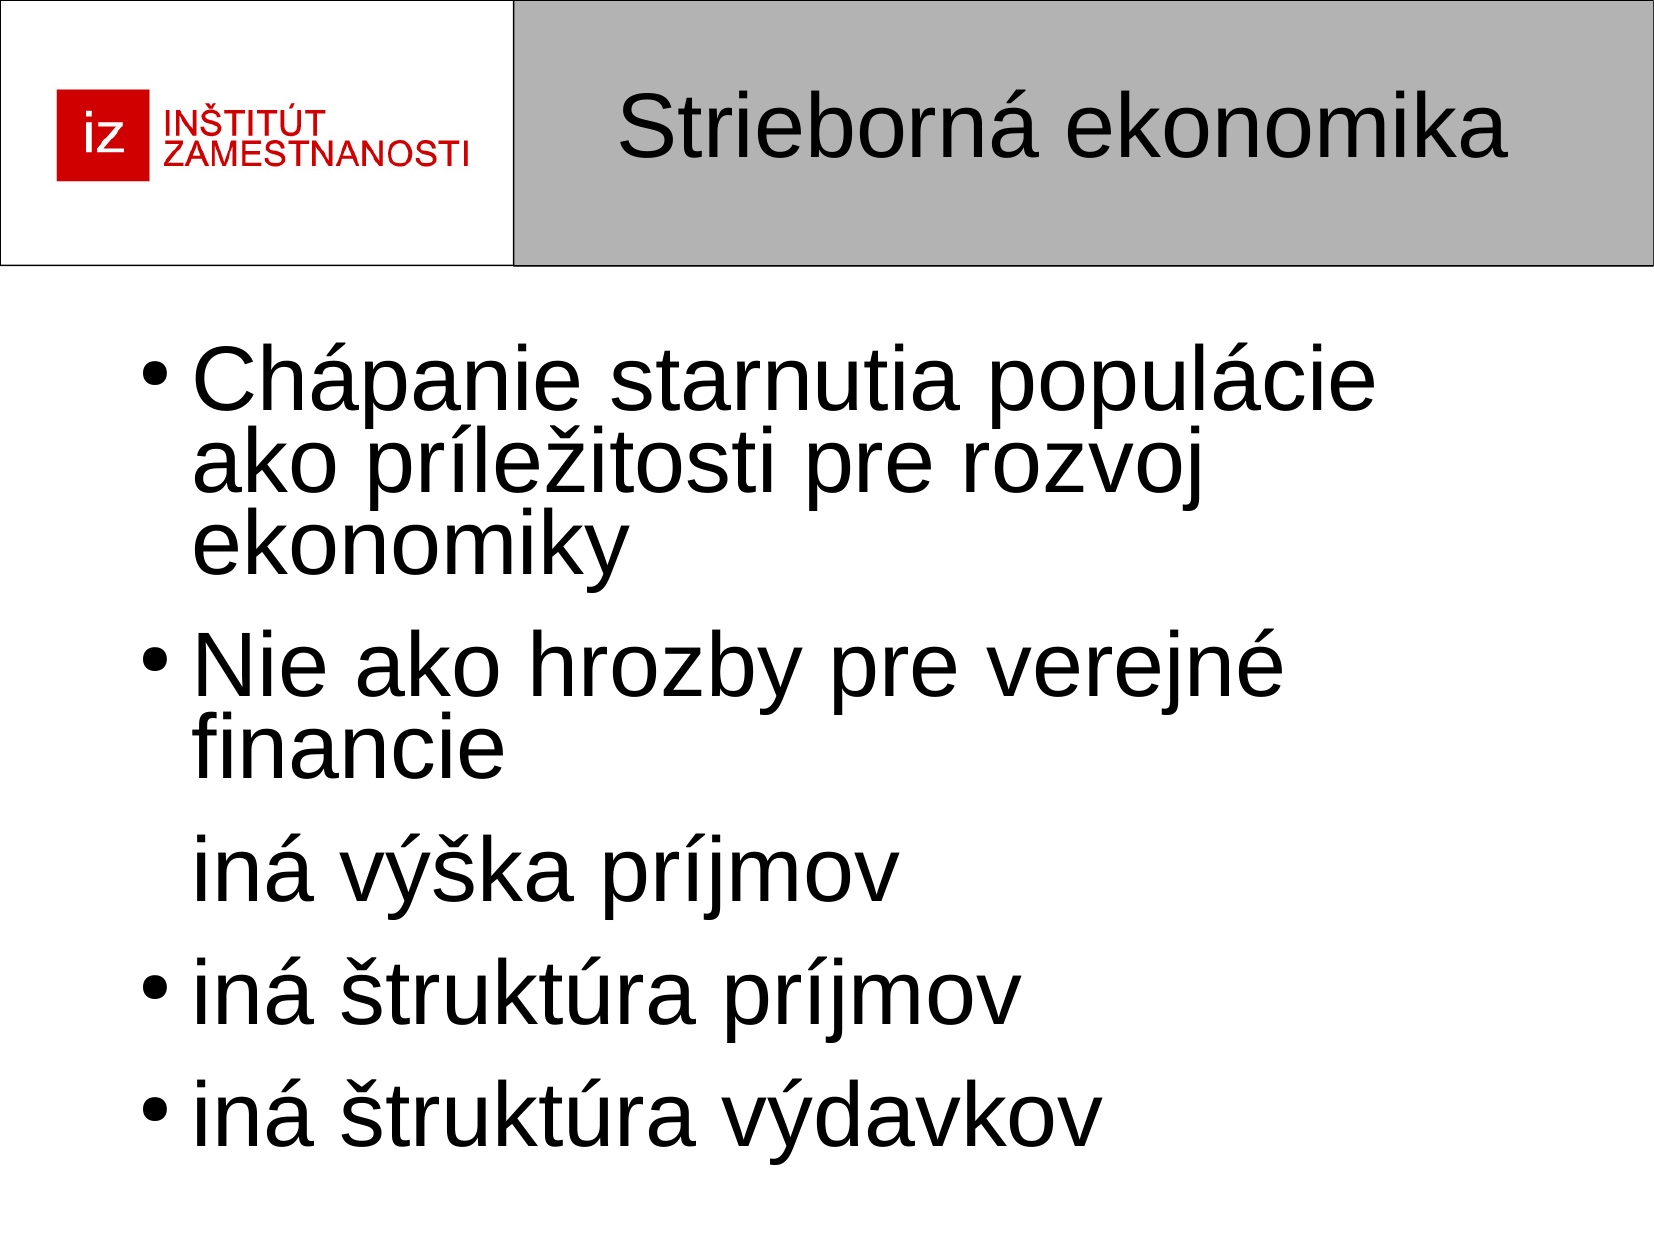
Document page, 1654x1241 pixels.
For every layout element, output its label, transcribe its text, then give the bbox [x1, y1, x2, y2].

title Strieborná ekonomika [561, 29, 1565, 237]
picture [5, 8, 512, 257]
list Chápanie starnutia populácie ako príležitosti pre rozvoj ekonomiky Nie ako hrozby pre verejné financie iná výška príjmov iná štruktúra príjmov iná štruktúra výdavkov [121, 344, 1533, 1184]
